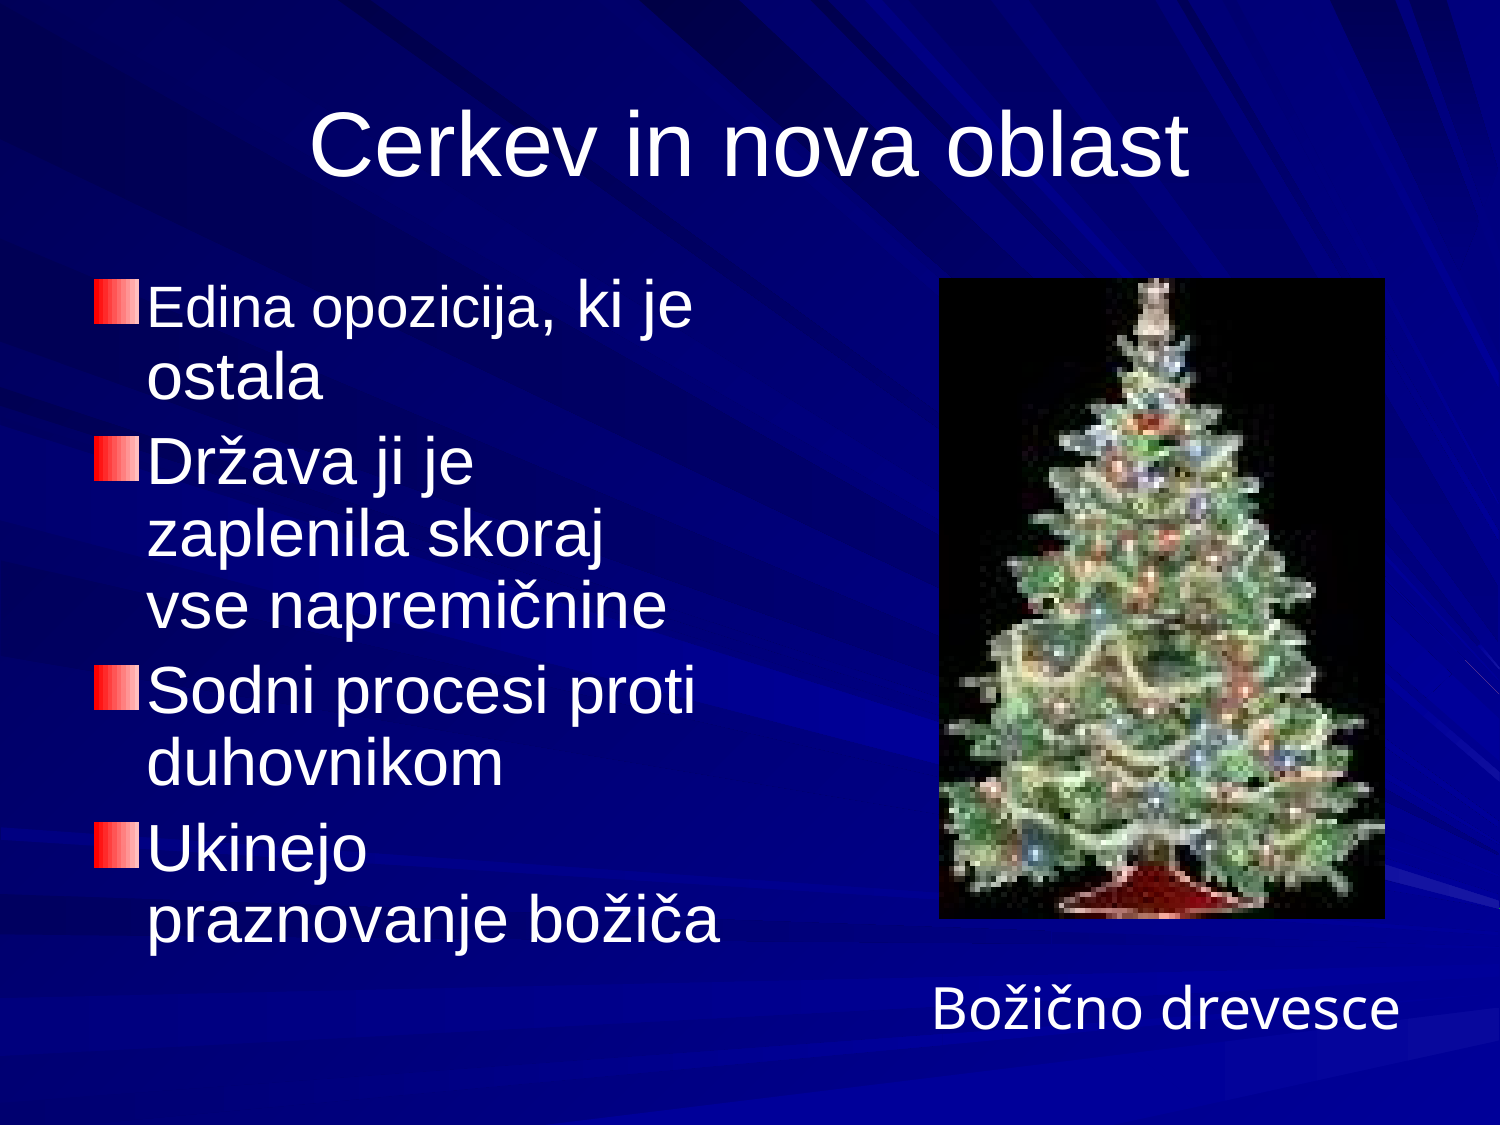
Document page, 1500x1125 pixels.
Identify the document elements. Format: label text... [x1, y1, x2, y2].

list Edina opozicija, ki je ostala Država ji je zaplenila skoraj vse napremičnine Sodni procesi proti duhovnikom Ukinejo praznovanje božiča [75, 262, 738, 1006]
title Cerkev in nova oblast [75, 45, 1425, 234]
picture [939, 278, 1385, 919]
text_box Božično drevesce [915, 964, 1500, 1049]
